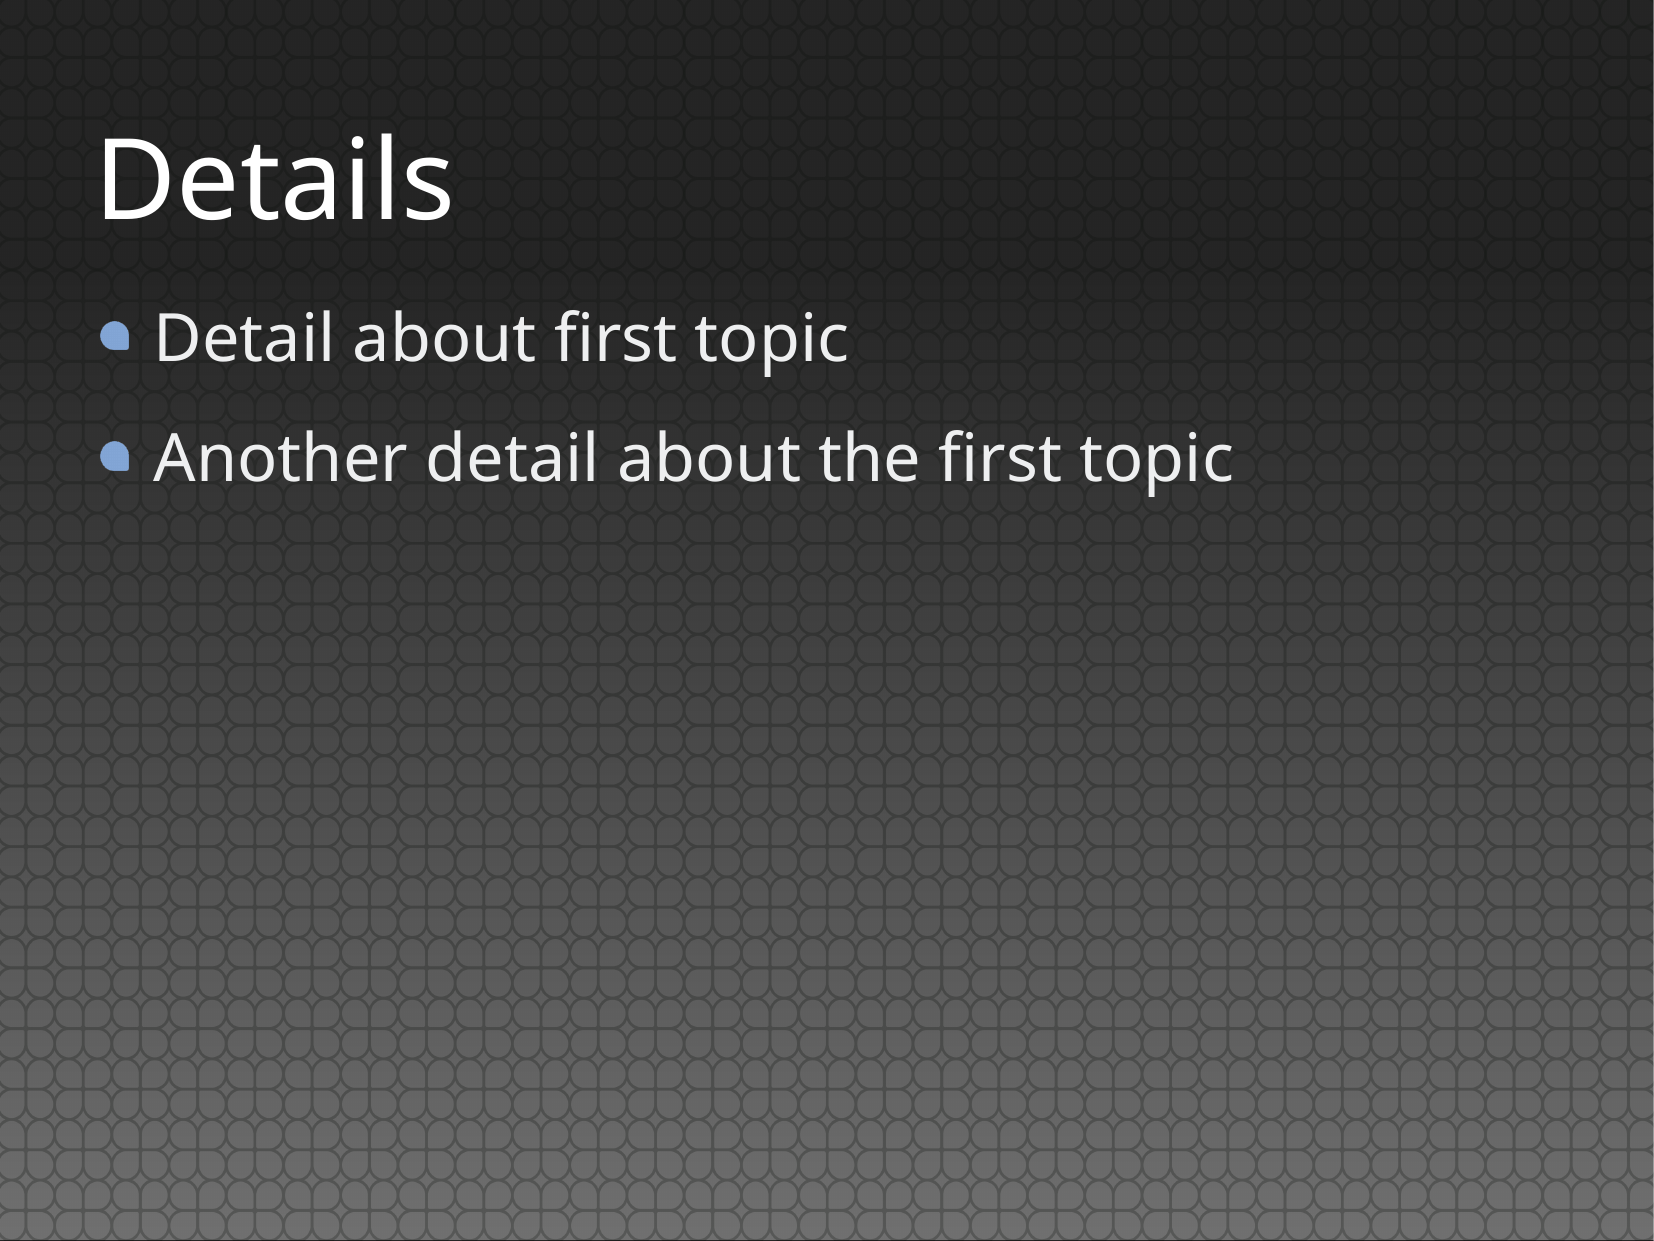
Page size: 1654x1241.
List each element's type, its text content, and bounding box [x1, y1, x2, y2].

title Details [94, 100, 1426, 251]
picture [0, 0, 1654, 1241]
list Detail about first topic Another detail about the first topic [82, 290, 1571, 1094]
